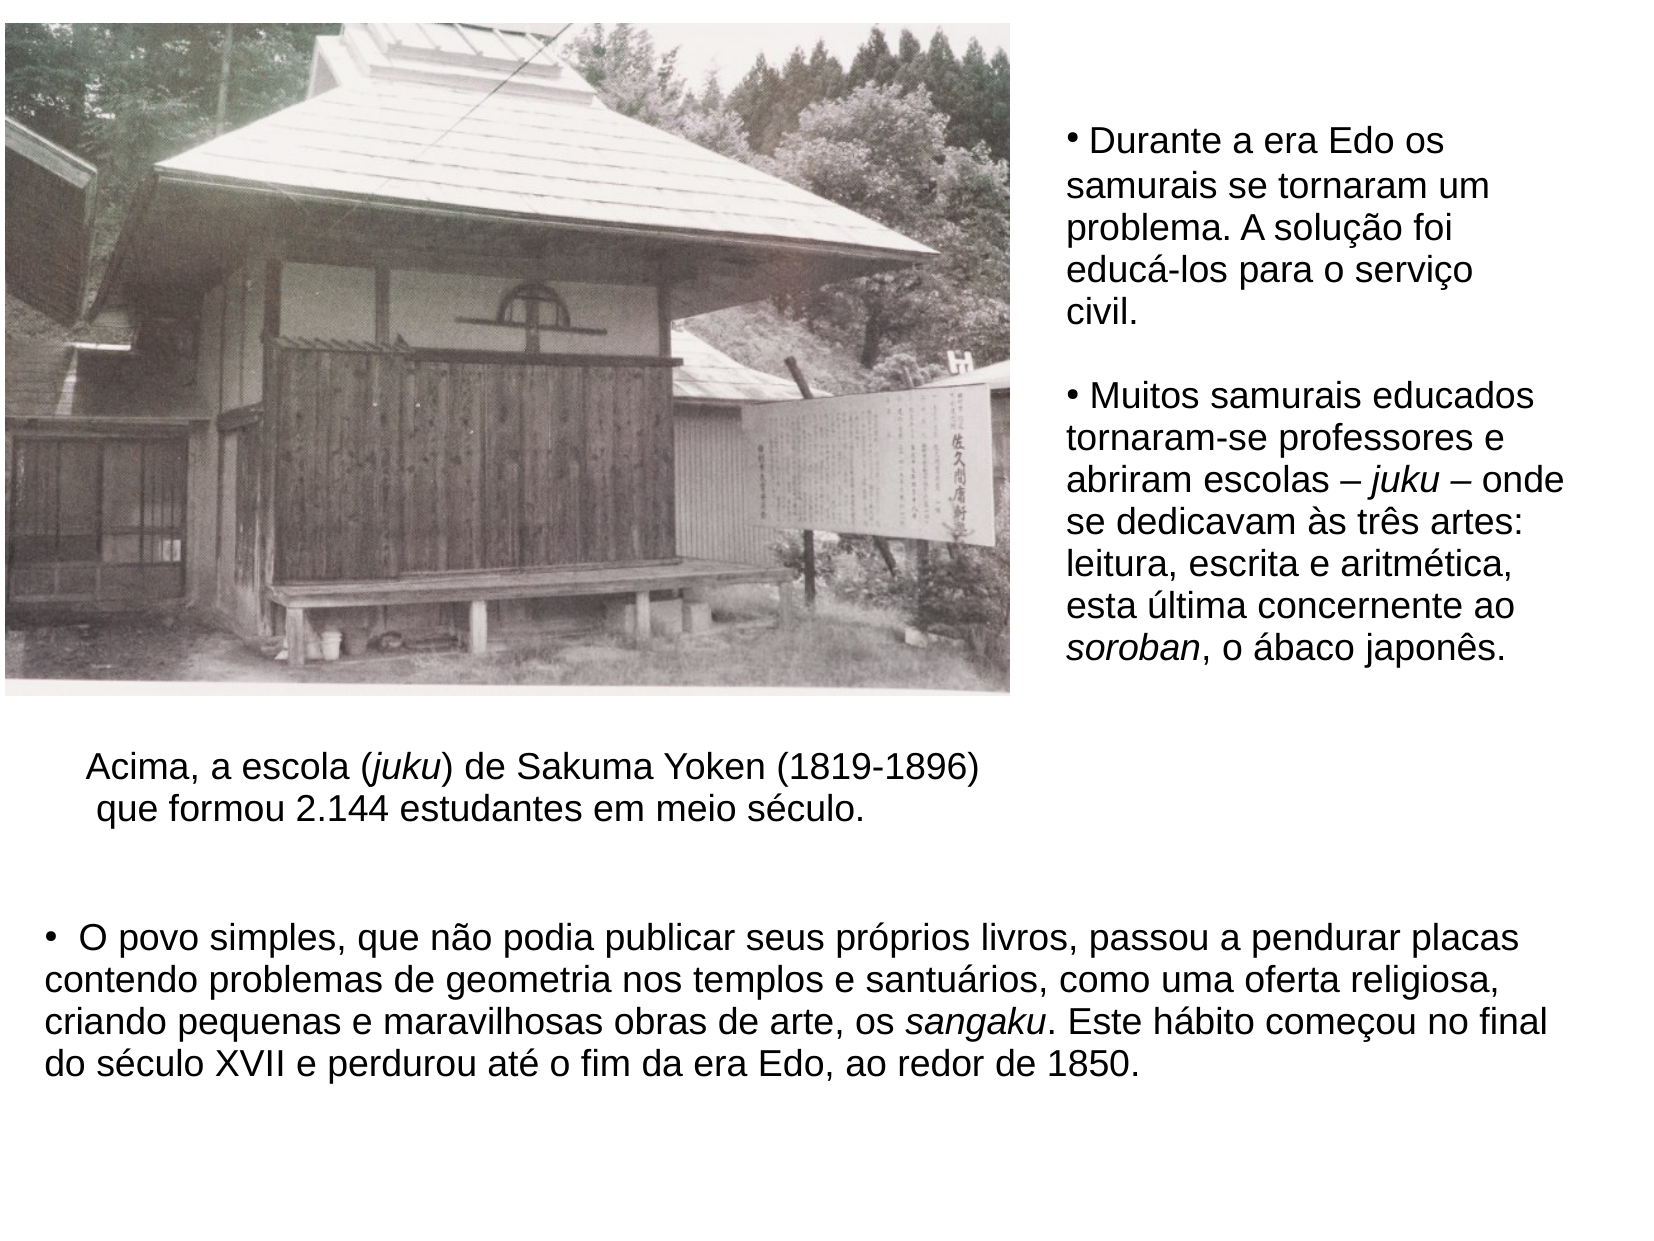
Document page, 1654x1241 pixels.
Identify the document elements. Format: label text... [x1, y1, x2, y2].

text_box Durante a era Edo os samurais se tornaram um problema. A solução foi educá-los para o serviço civil. Muitos samurais educados tornaram-se professores e abriram escolas – juku – onde se dedicavam às três artes: leitura, escrita e aritmética, esta última concernente ao soroban, o ábaco japonês. [1051, 106, 1580, 674]
picture [5, 23, 1010, 696]
text_box O povo simples, que não podia publicar seus próprios livros, passou a pendurar placas contendo problemas de geometria nos templos e santuários, como uma oferta religiosa, criando pequenas e maravilhosas obras de arte, os sangaku. Este hábito começou no final do século XVII e perdurou até o fim da era Edo, ao redor de 1850. [29, 909, 1607, 1093]
text_box Acima, a escola (juku) de Sakuma Yoken (1819-1896) que formou 2.144 estudantes em meio século. [70, 738, 995, 837]
